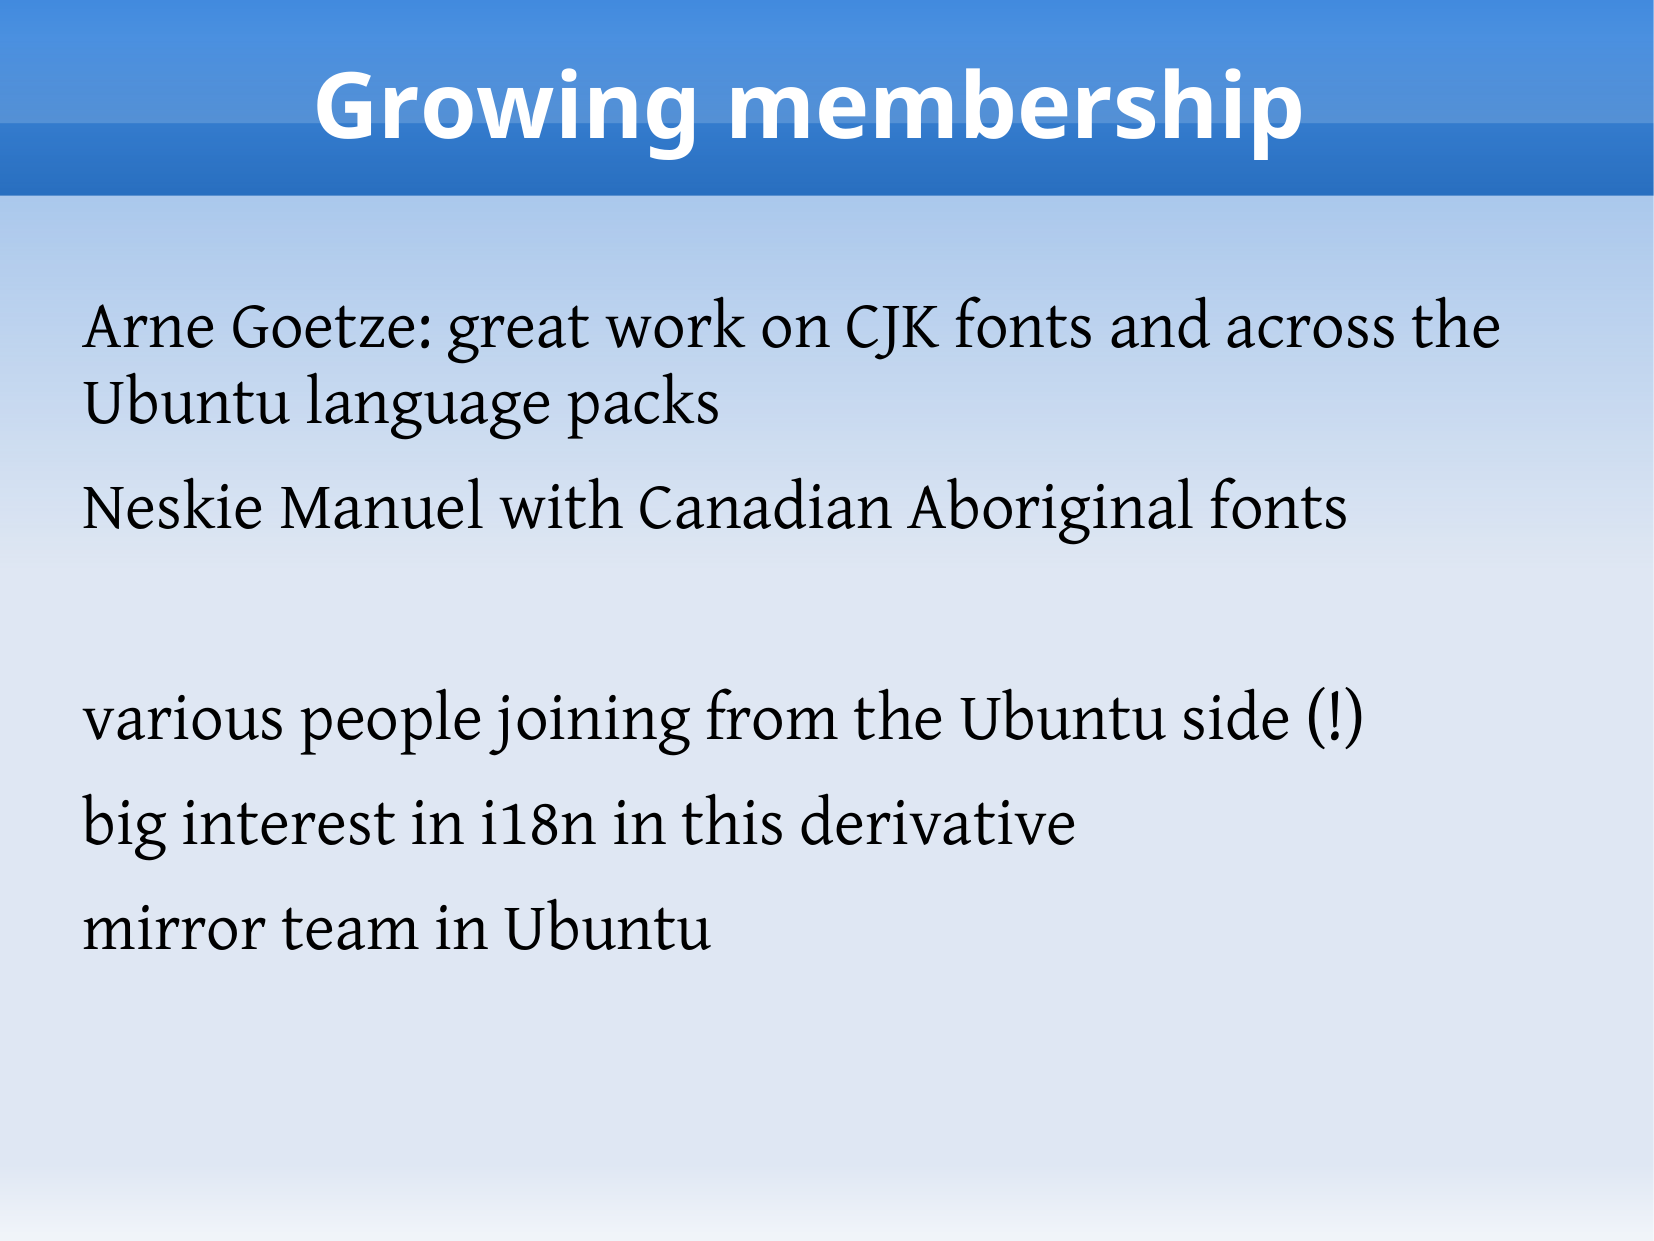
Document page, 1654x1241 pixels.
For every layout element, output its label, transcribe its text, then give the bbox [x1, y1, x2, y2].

list Arne Goetze: great work on CJK fonts and across the Ubuntu language packs Neskie Manuel with Canadian Aboriginal fonts various people joining from the Ubuntu side (!) big interest in i18n in this derivative mirror team in Ubuntu [82, 290, 1565, 1109]
title Growing membership [76, 0, 1565, 208]
picture [0, 0, 1654, 1241]
